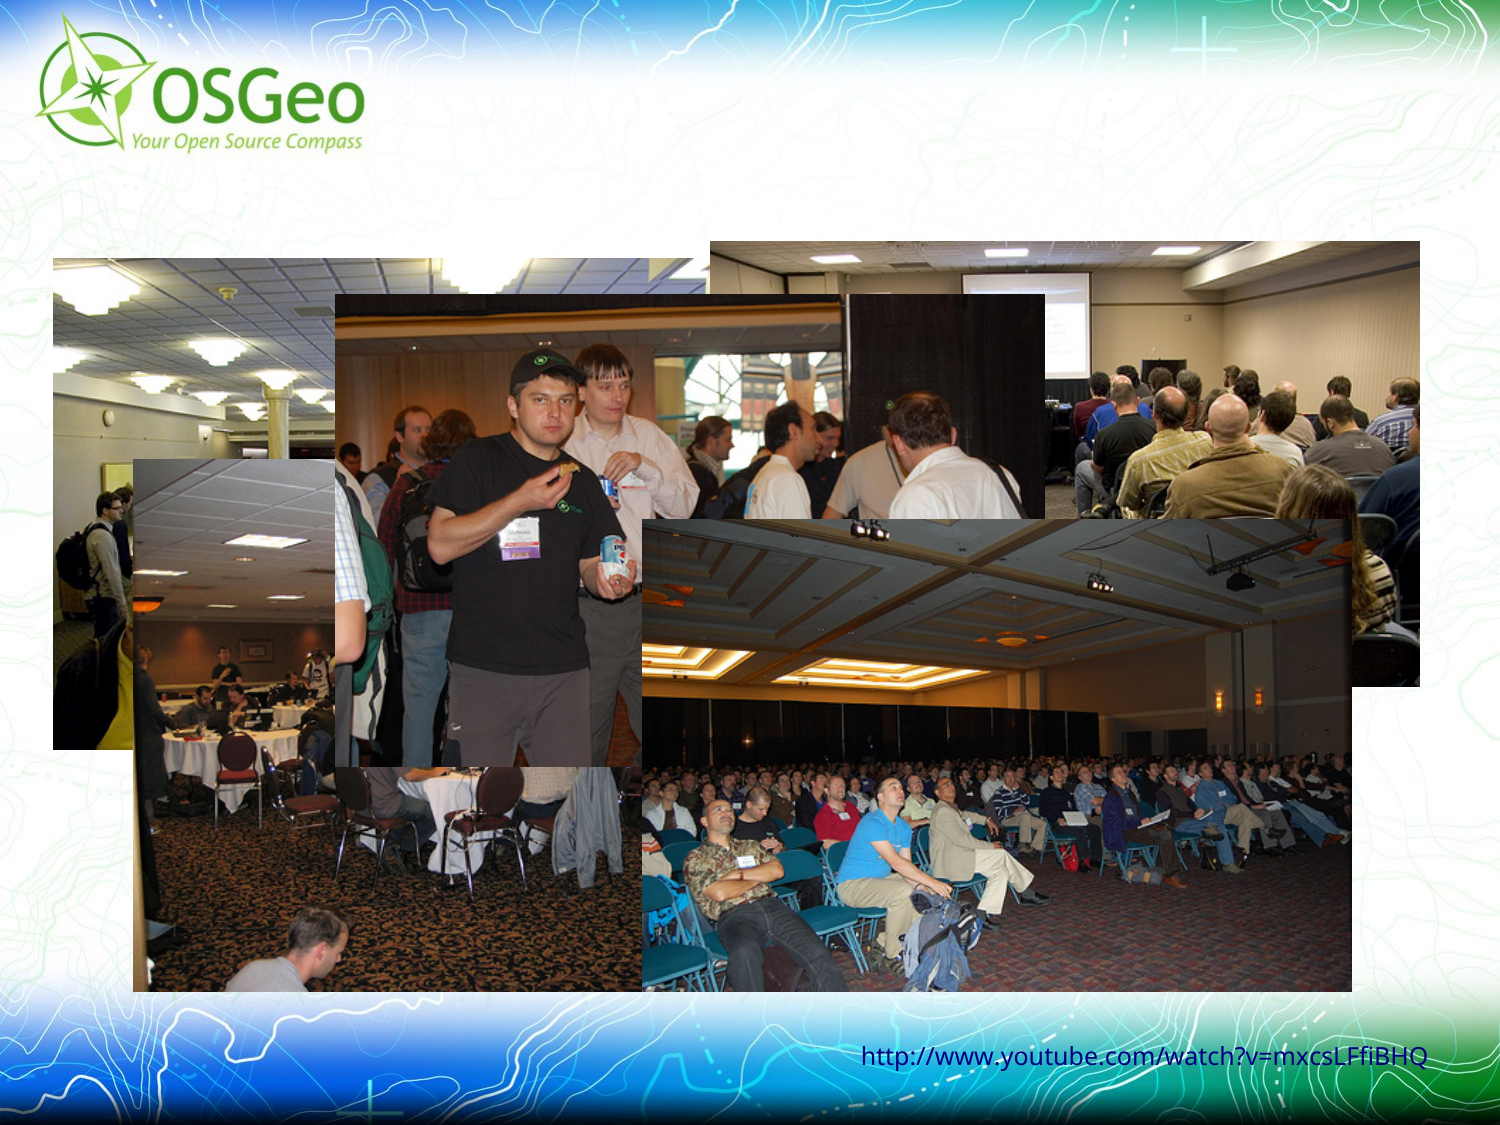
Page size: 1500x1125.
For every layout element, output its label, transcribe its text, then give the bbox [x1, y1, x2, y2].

picture [0, 0, 1500, 1125]
text_box http://www.youtube.com/watch?v=mxcsLFfiBHQ [679, 1033, 1445, 1079]
